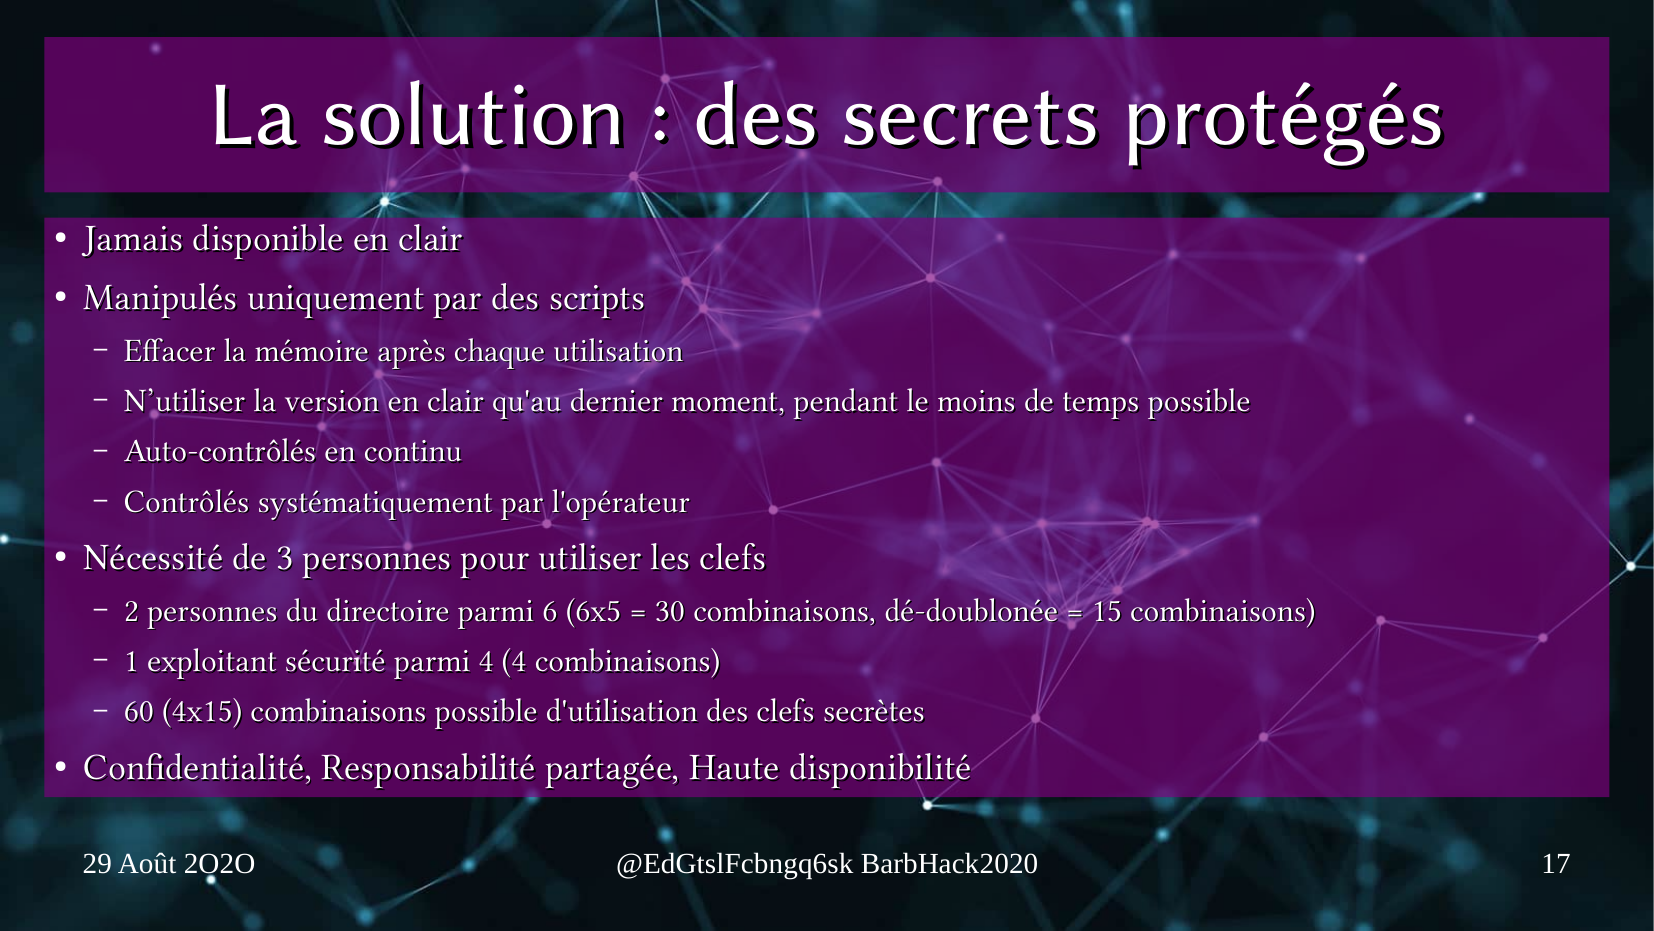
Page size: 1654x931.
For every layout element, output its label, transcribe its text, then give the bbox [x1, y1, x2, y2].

title La solution : des secrets protégés [44, 37, 1610, 193]
list Jamais disponible en clair Manipulés uniquement par des scripts Effacer la mémoire après chaque utilisation N’utiliser la version en clair qu'au dernier moment, pendant le moins de temps possible Auto-contrôlés en continu Contrôlés systématiquement par l'opérateur Nécessité de 3 personnes pour utiliser les clefs 2 personnes du directoire parmi 6 (6x5 = 30 combinaisons, dé-doublonée = 15 combinaisons) 1 exploitant sécurité parmi 4 (4 combinaisons) 60 (4x15) combinaisons possible d'utilisation des clefs secrètes Confidentialité, Responsabilité partagée, Haute disponibilité [44, 217, 1610, 798]
picture [0, 0, 1654, 931]
